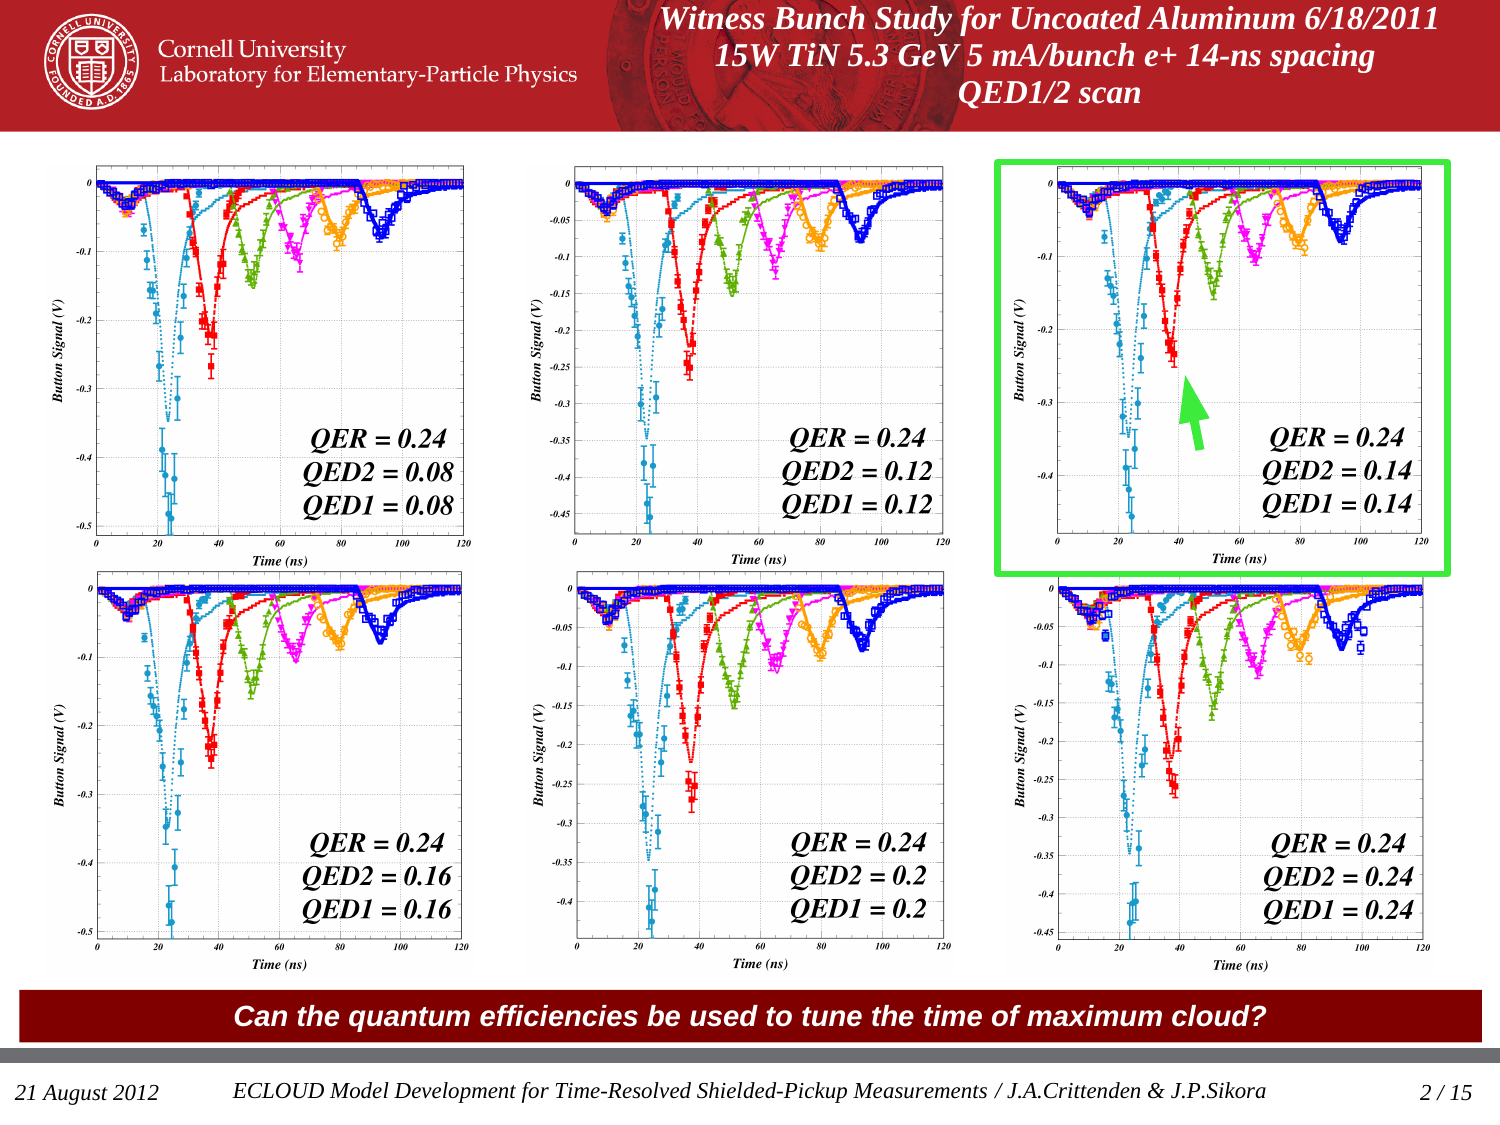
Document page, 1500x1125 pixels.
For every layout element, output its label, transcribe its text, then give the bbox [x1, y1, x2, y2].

picture [1005, 577, 1434, 976]
text_box Witness Bunch Study for Uncoated Aluminum 6/18/2011 15W TiN 5.3 GeV 5 mA/bunch e+ 14-ns spacing QED1/2 scan [600, 0, 1500, 136]
picture [0, 0, 600, 132]
picture [45, 164, 474, 976]
text_box Can the quantum efficiencies be used to tune the time of maximum cloud? [19, 989, 1482, 1043]
picture [525, 164, 954, 976]
picture [1005, 165, 1434, 571]
